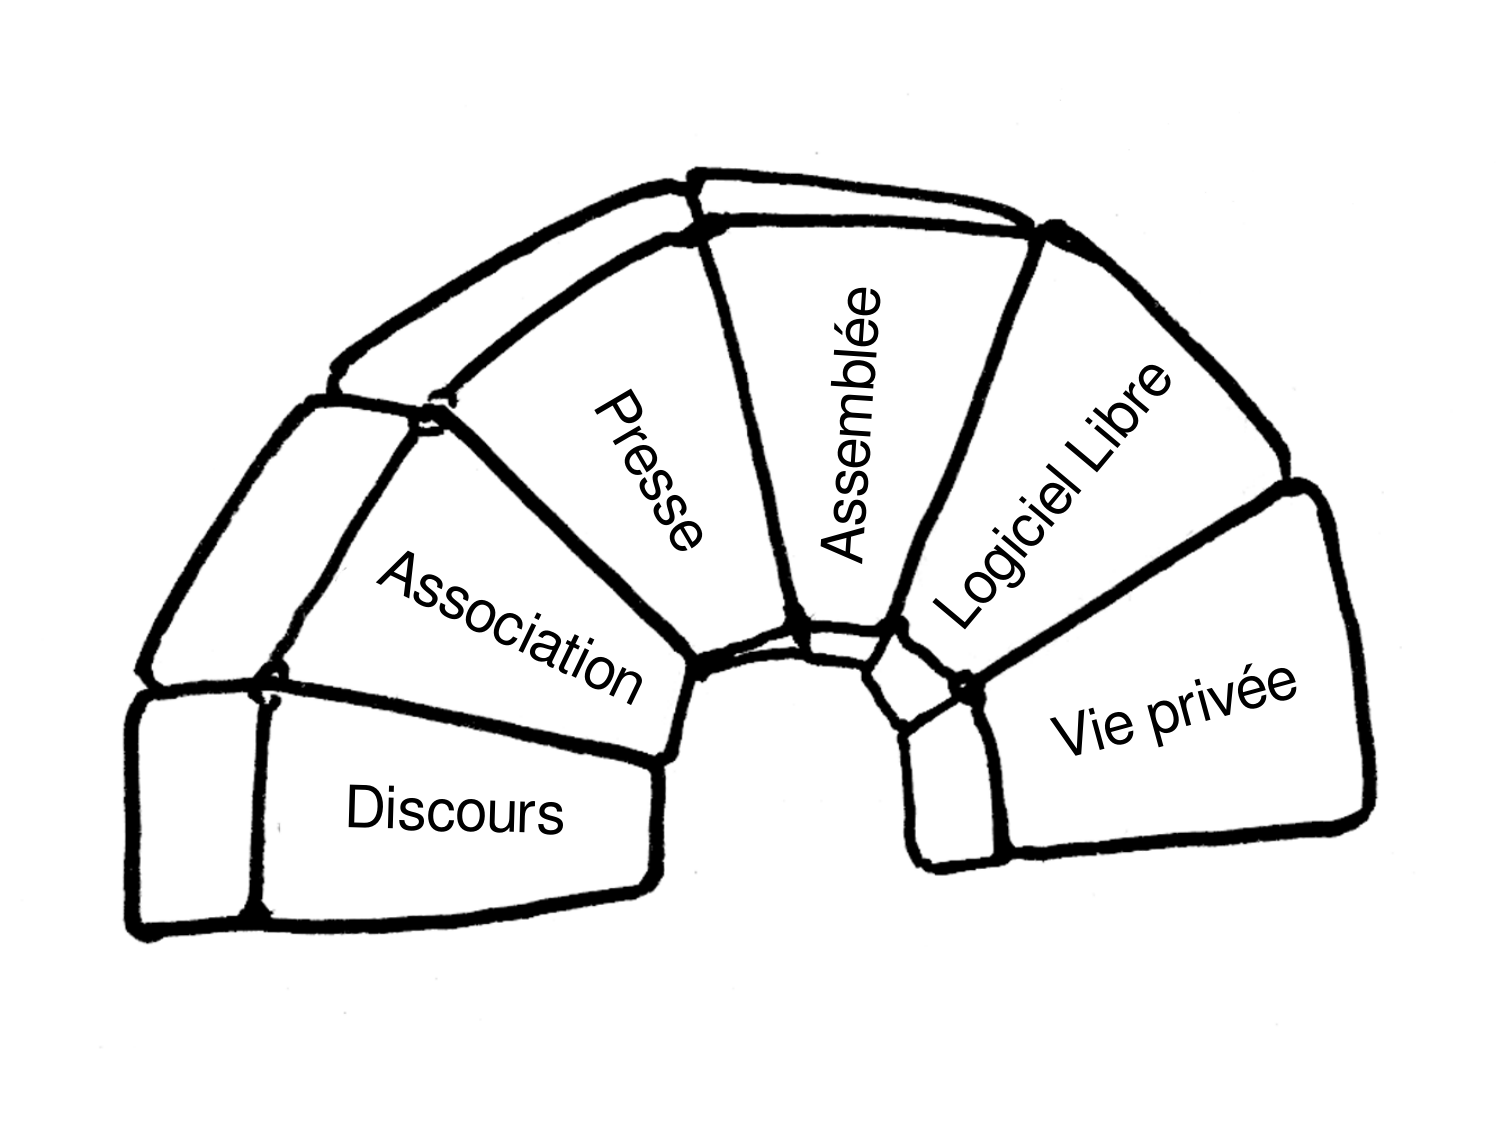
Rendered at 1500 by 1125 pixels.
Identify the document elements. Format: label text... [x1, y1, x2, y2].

text_box Association [319, 509, 706, 750]
text_box Presse [515, 278, 788, 668]
text_box Discours [247, 768, 663, 861]
text_box Assemblée [801, 209, 909, 641]
text_box Logiciel Libre [888, 306, 1225, 685]
picture [0, 75, 1500, 1050]
text_box Vie privée [973, 621, 1380, 803]
